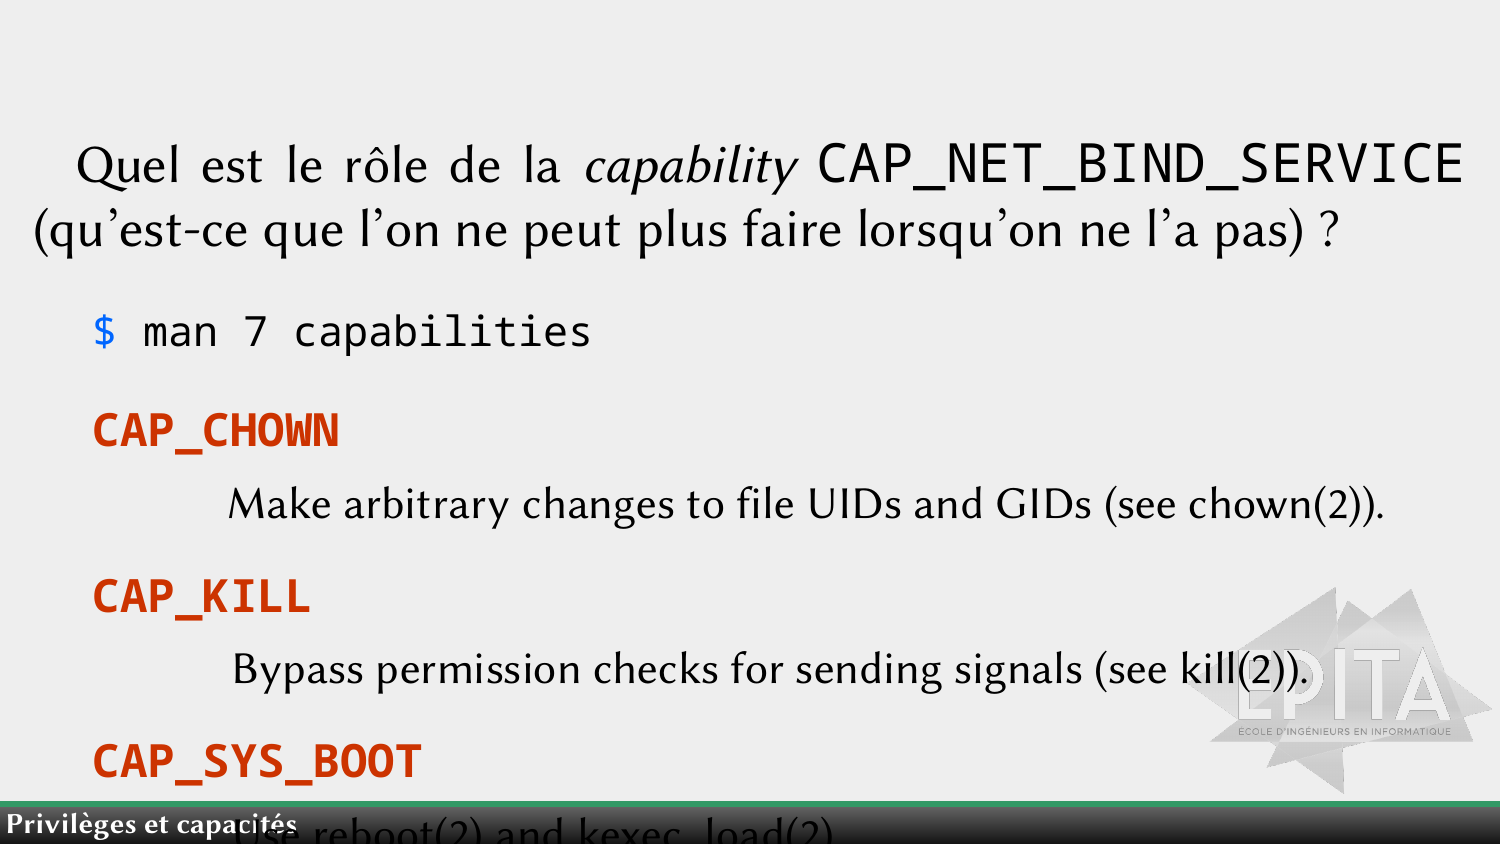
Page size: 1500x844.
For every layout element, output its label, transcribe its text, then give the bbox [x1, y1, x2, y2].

title Privilèges et capacités [5, 801, 1075, 844]
text_box $ man 7 capabilities CAP_CHOWN Make arbitrary changes to file UIDs and GIDs (see chown(2)). CAP_KILL Bypass permission checks for sending signals (see kill(2)). CAP_SYS_BOOT Use reboot(2) and kexec_load(2). [93, 295, 1407, 776]
picture [1187, 587, 1492, 794]
list Quel est le rôle de la capability CAP_NET_BIND_SERVICE (qu’est-ce que l’on ne peut plus faire lorsqu’on ne l’a pas) ? [33, 112, 1467, 272]
